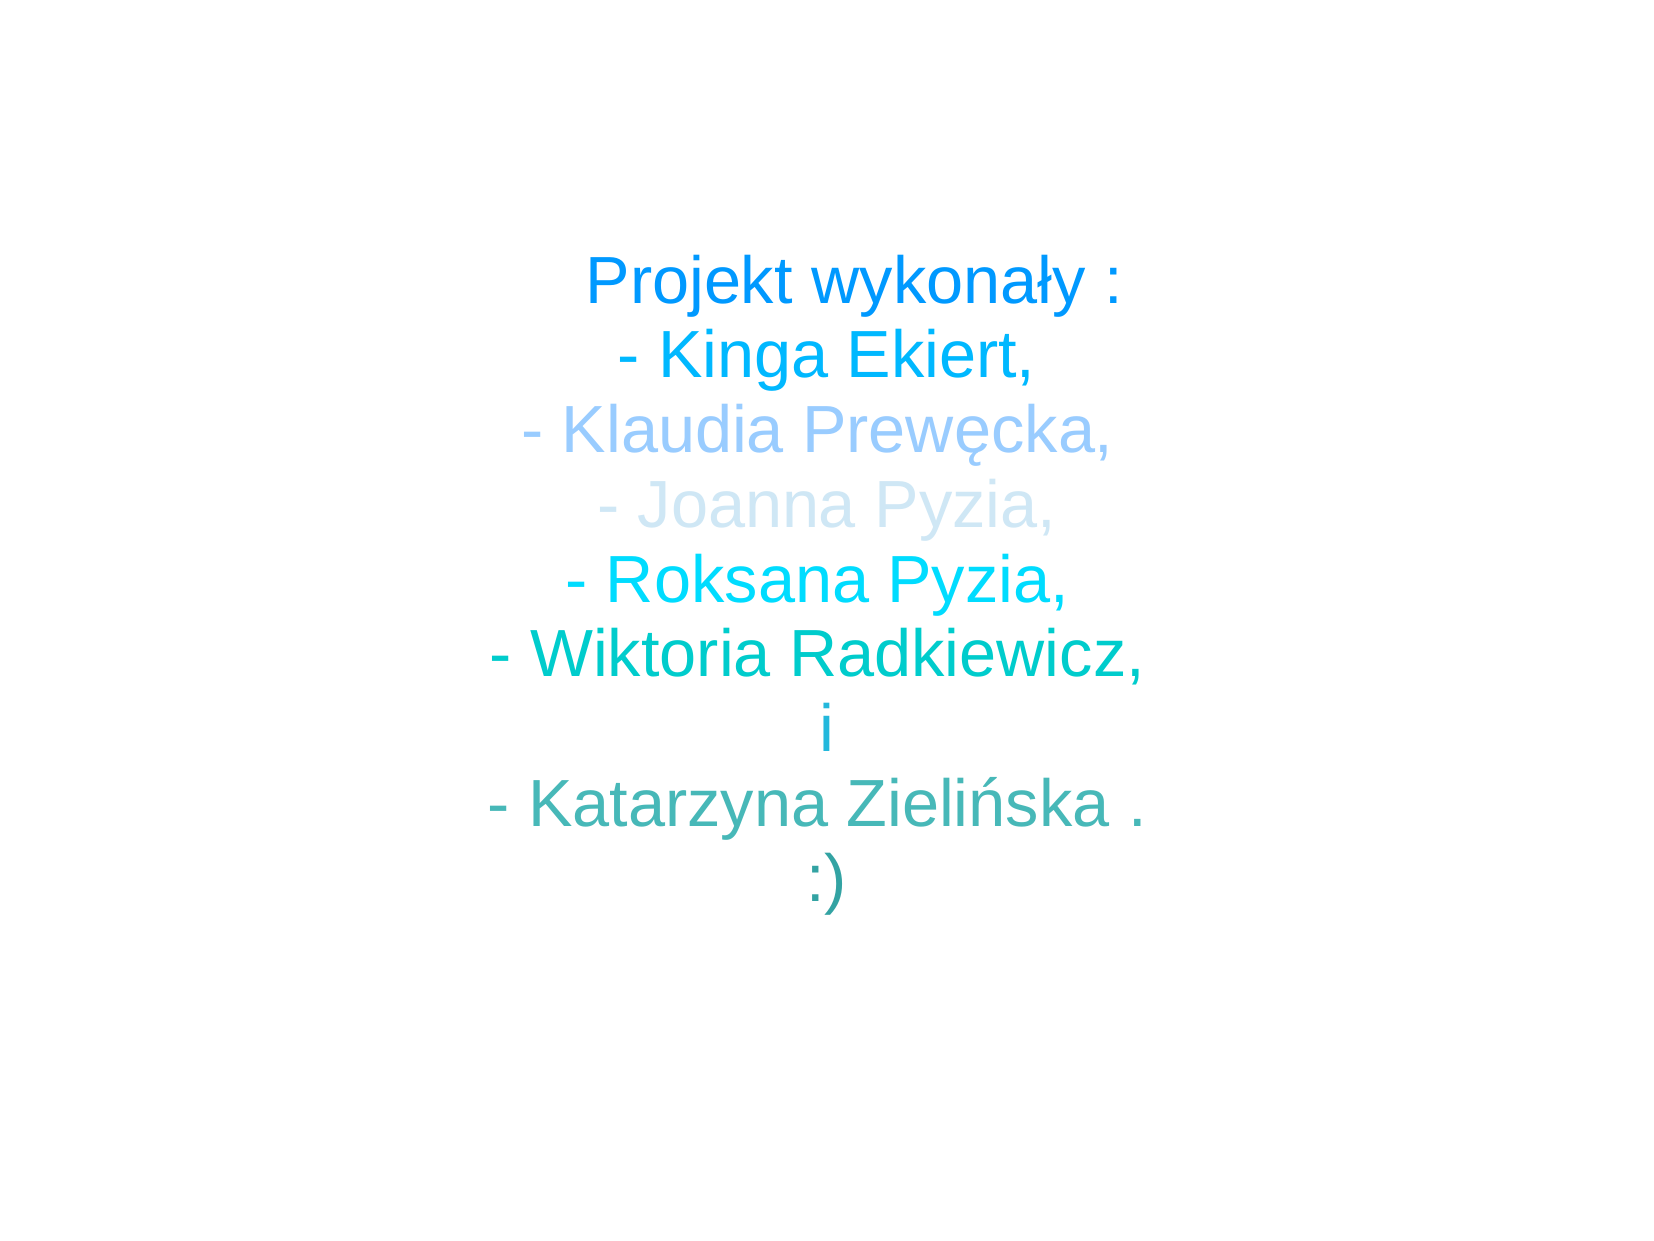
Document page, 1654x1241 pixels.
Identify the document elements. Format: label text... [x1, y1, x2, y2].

subtitle Projekt wykonały : - Kinga Ekiert, - Klaudia Prewęcka, - Joanna Pyzia, - Roksana Pyzia, - Wiktoria Radkiewicz, i - Katarzyna Zielińska . :) [82, 49, 1571, 1109]
